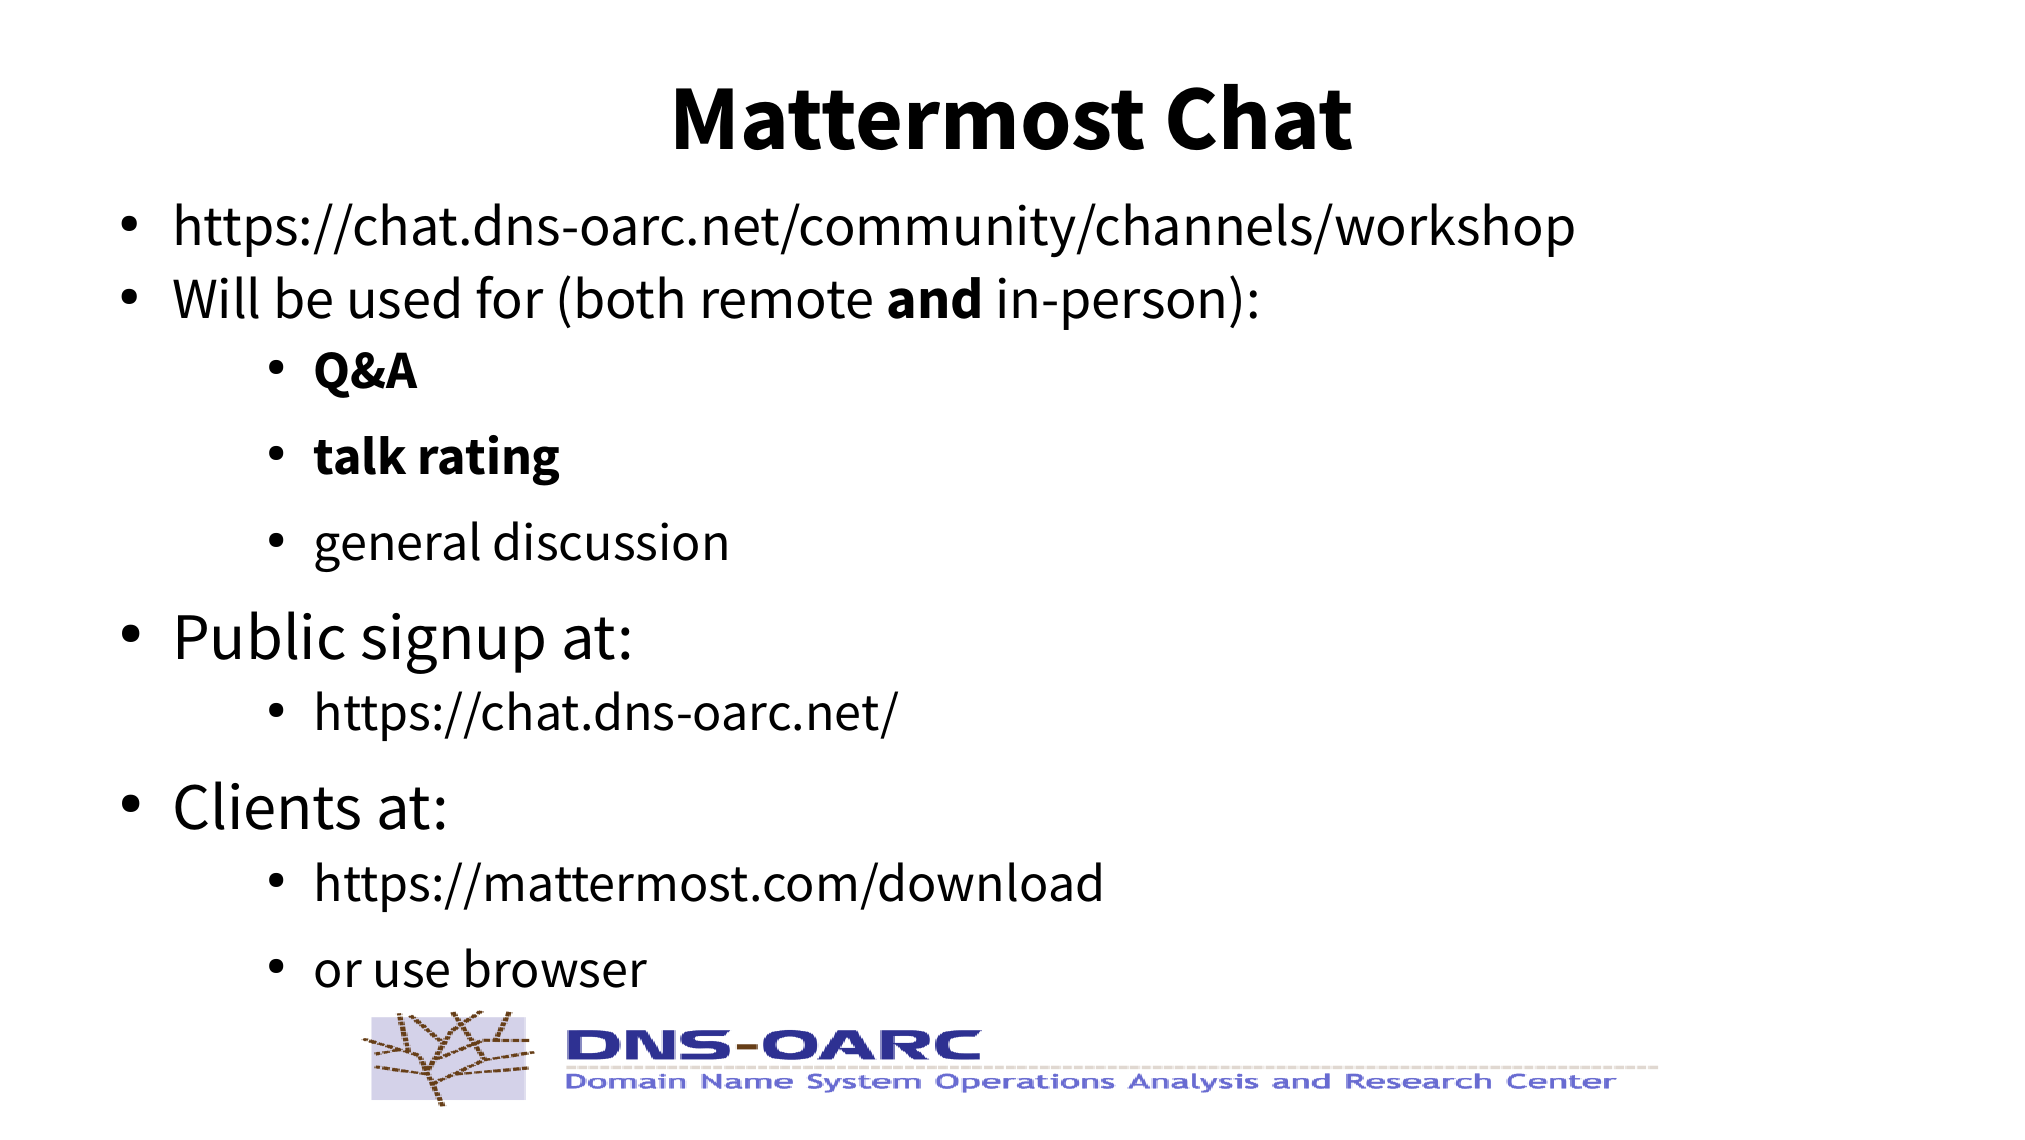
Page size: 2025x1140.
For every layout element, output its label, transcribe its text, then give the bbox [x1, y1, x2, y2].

title Mattermost Chat [101, 45, 1924, 188]
list https://chat.dns-oarc.net/community/channels/workshop Will be used for (both remote and in-person): Q&A talk rating general discussion Public signup at: https://chat.dns-oarc.net/ Clients at: https://mattermost.com/download or use browser [101, 188, 1924, 850]
picture [289, 1004, 1700, 1113]
